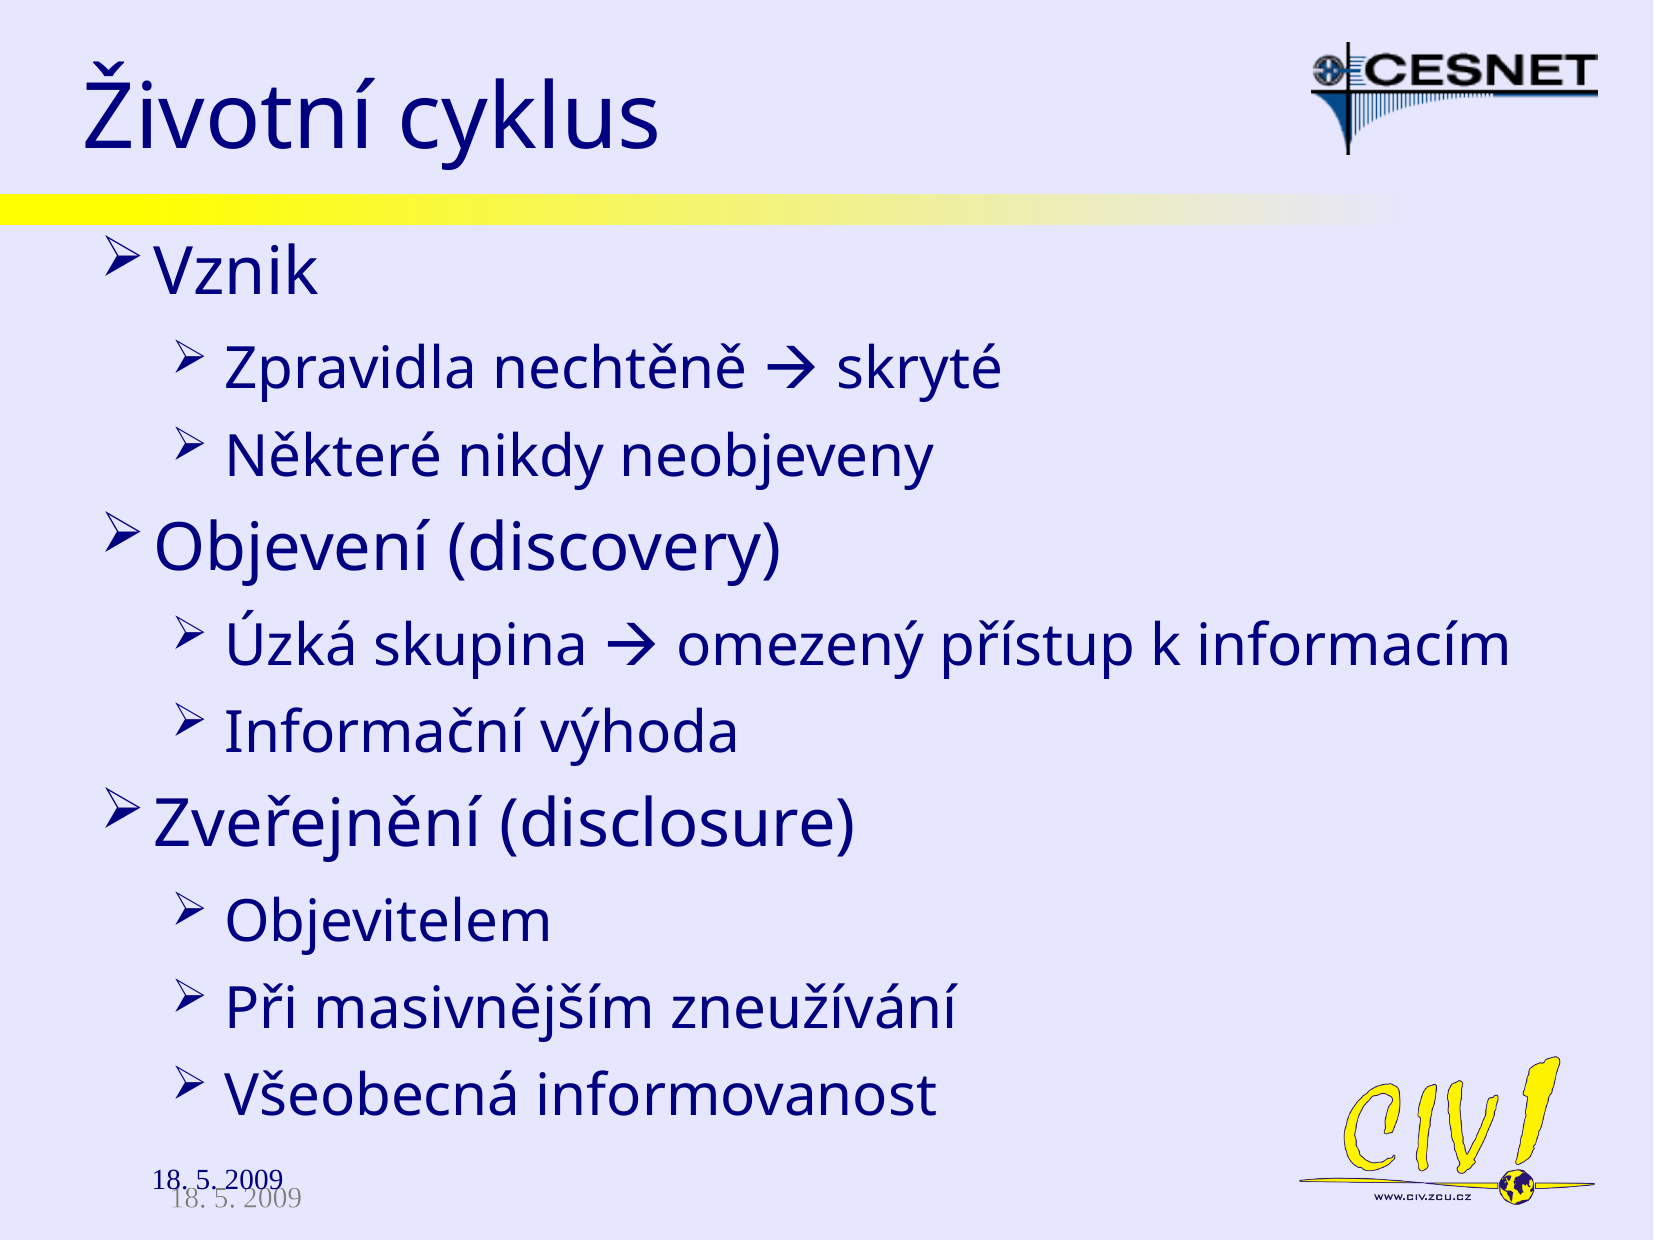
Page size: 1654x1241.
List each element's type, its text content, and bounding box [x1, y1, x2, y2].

list Vznik Zpravidla nechtěně  skryté Některé nikdy neobjeveny Objevení (discovery) Úzká skupina  omezený přístup k informacím Informační výhoda Zveřejnění (disclosure) Objevitelem Při masivnějším zneužívání Všeobecná informovanost [82, 236, 1571, 1140]
picture [1311, 42, 1598, 155]
title Životní cyklus [82, 49, 1571, 178]
picture [1299, 1056, 1595, 1205]
